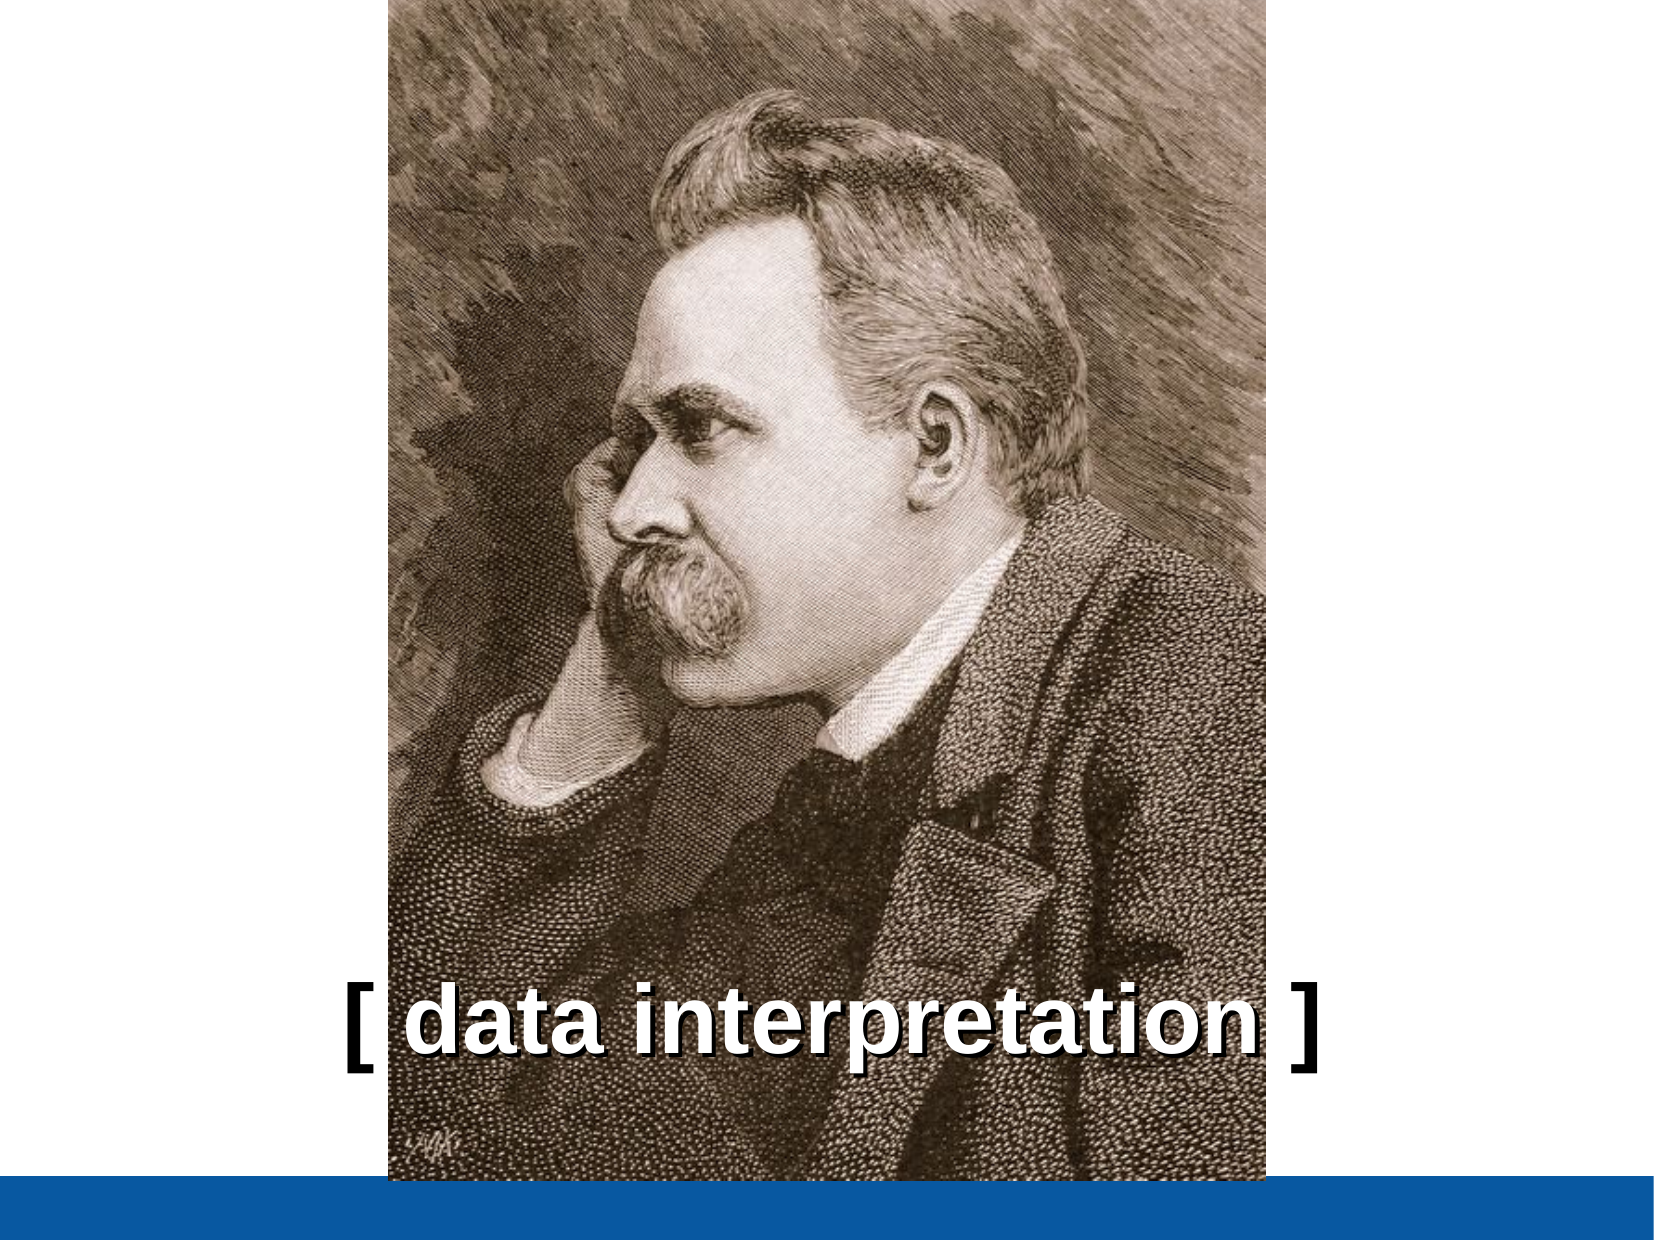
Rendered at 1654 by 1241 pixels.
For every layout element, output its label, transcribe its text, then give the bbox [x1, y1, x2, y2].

picture [0, 1122, 1654, 1240]
picture [388, 0, 1266, 916]
title [ data interpretation ] [15, 916, 1654, 1122]
